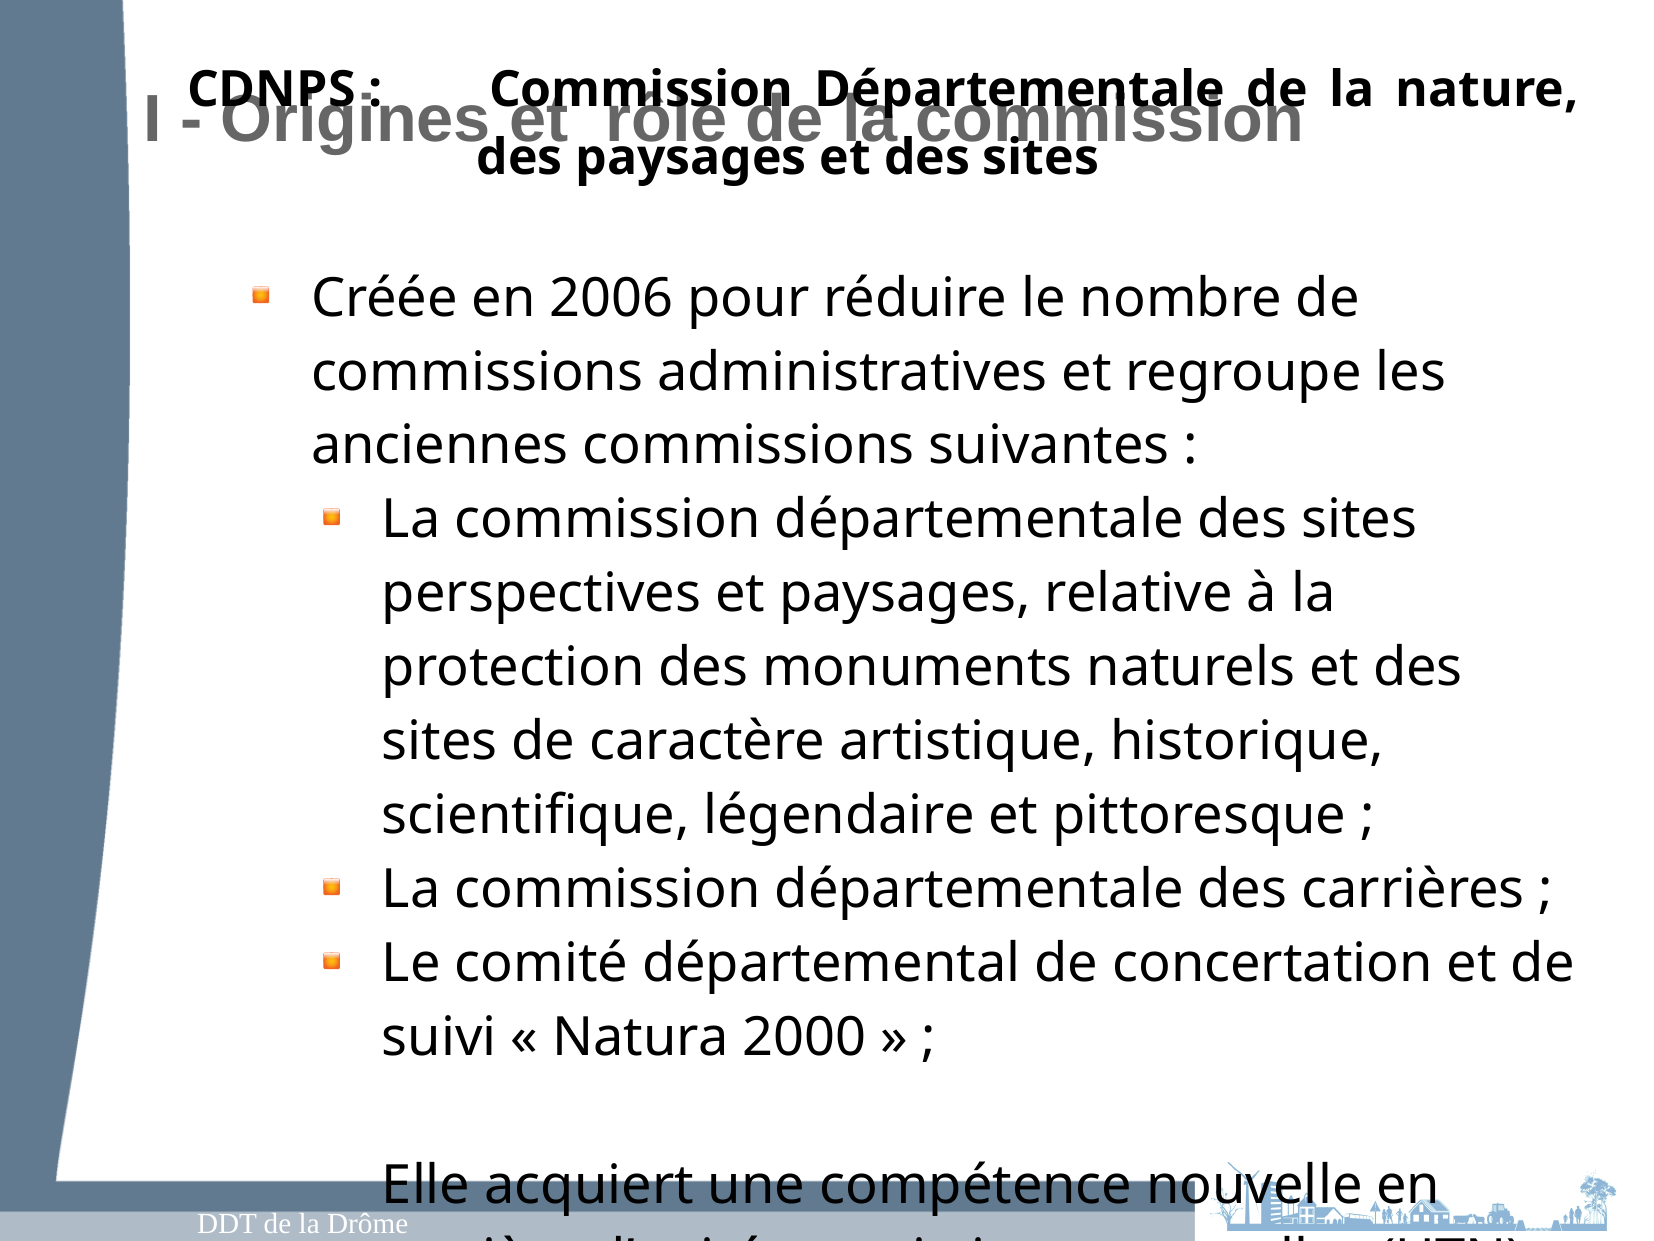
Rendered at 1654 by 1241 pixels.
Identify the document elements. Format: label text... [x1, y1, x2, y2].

text_box CDNPS : Commission Départementale de la nature, des paysages et des sites Créée en 2006 pour réduire le nombre de commissions administratives et regroupe les anciennes commissions suivantes : La commission départementale des sites perspectives et paysages, relative à la protection des monuments naturels et des sites de caractère artistique, historique, scientifique, légendaire et pittoresque ; La commission départementale des carrières ; Le comité départemental de concertation et de suivi « Natura 2000 » ; Elle acquiert une compétence nouvelle en matière d’unités touristiques nouvelles (UTN). [166, 177, 1595, 1170]
title I - Origines et rôle de la commission [119, 0, 1592, 178]
